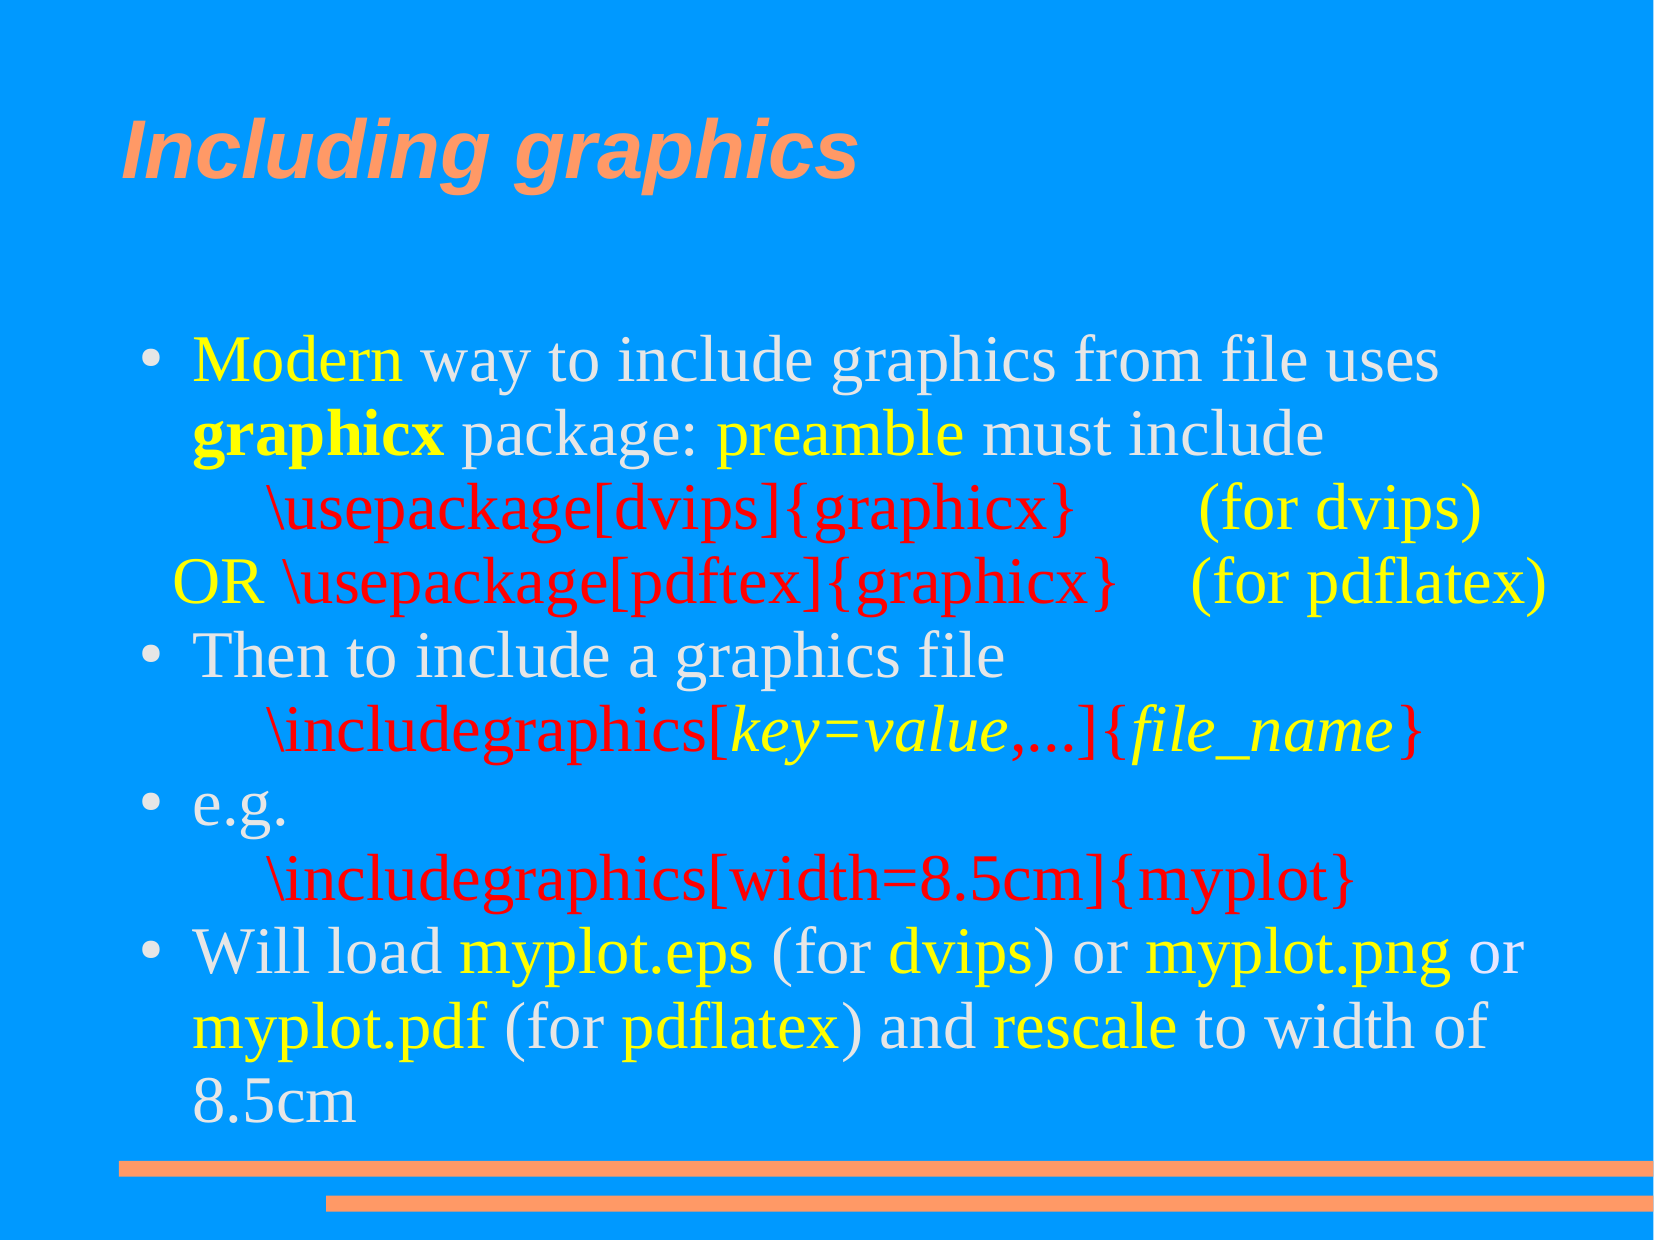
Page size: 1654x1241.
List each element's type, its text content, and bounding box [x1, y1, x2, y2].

title Including graphics [121, 46, 1534, 254]
list Modern way to include graphics from file uses graphicx package: preamble must include \usepackage[dvips]{graphicx} (for dvips) OR \usepackage[pdftex]{graphicx} (for pdflatex) Then to include a graphics file \includegraphics[key=value,...]{file_name} e.g. \includegraphics[width=8.5cm]{myplot} Will load myplot.eps (for dvips) or myplot.png or myplot.pdf (for pdflatex) and rescale to width of 8.5cm [121, 322, 1561, 1137]
